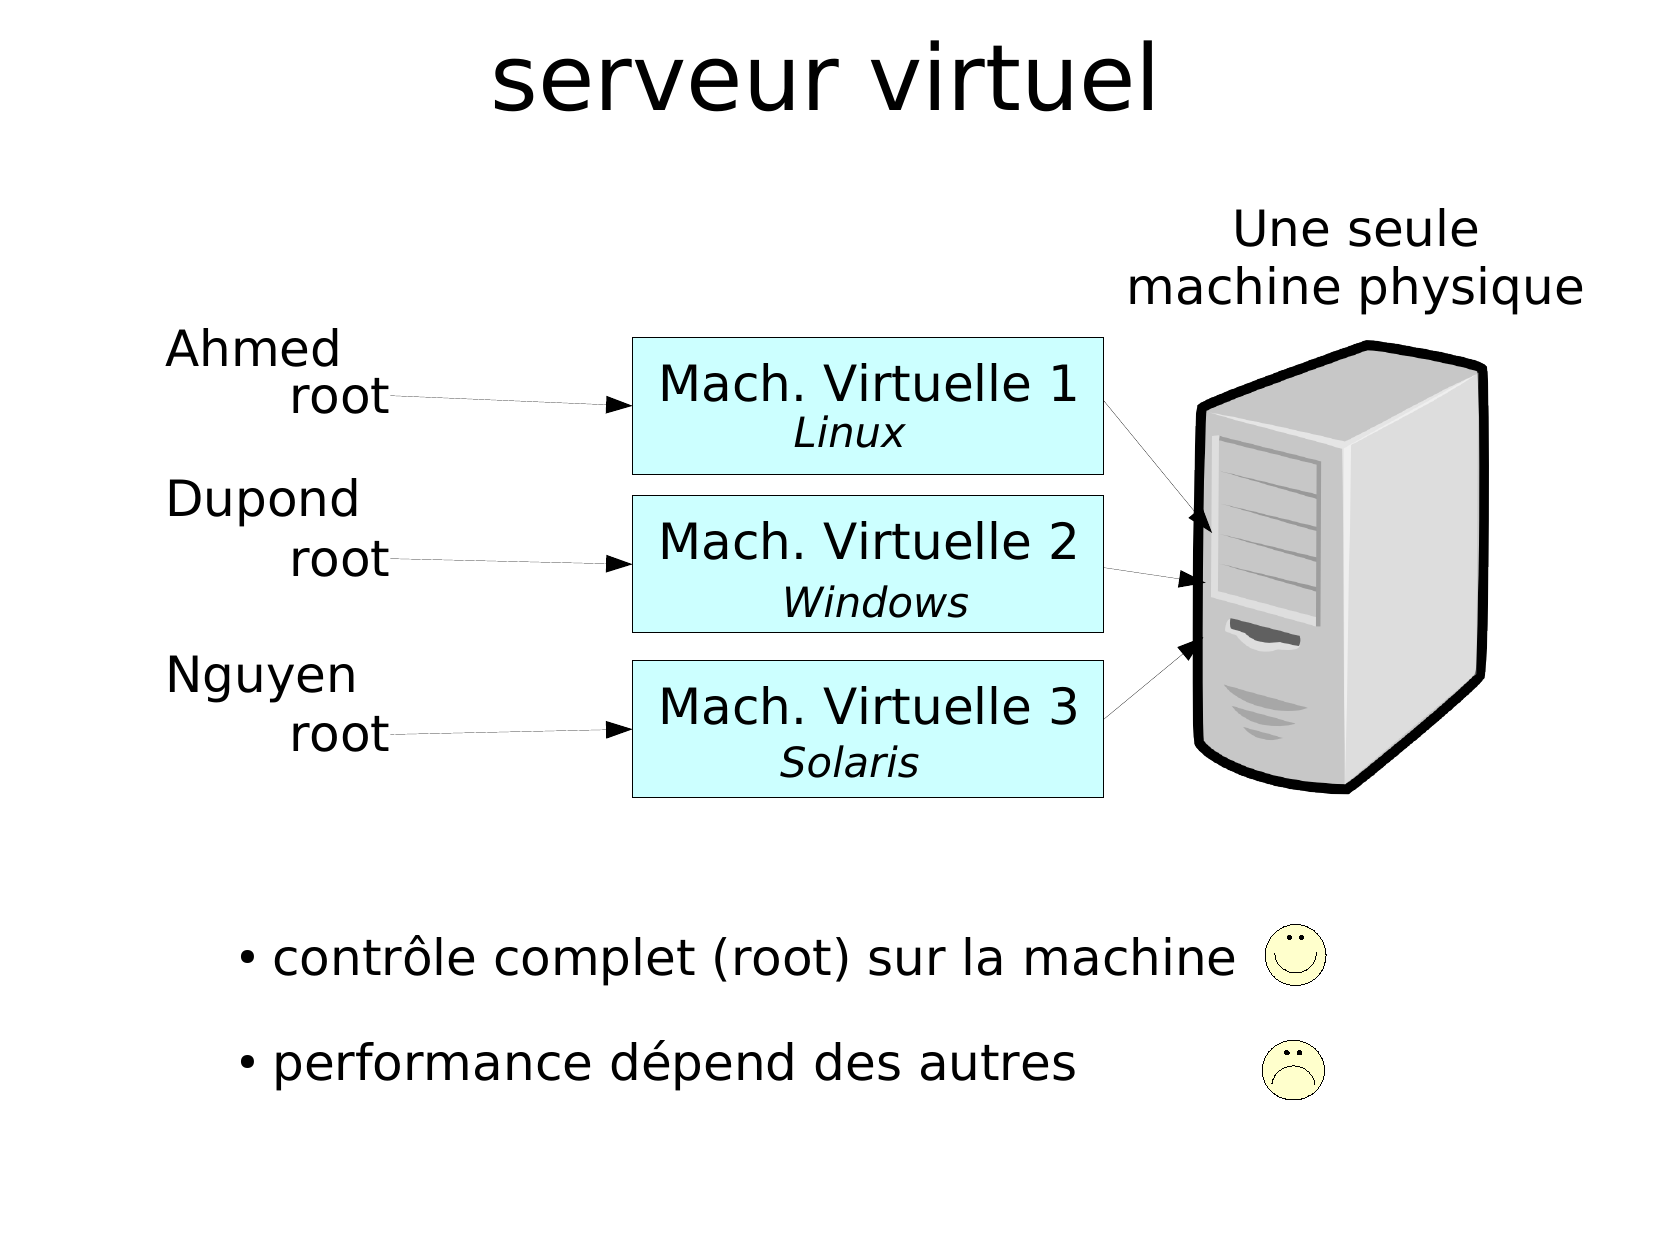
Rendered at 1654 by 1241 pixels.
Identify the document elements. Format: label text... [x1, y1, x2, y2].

text_box Mach. Virtuelle 3 [658, 678, 1081, 738]
text_box [632, 660, 1104, 798]
text_box root [289, 366, 391, 425]
text_box Linux [793, 408, 1150, 468]
title serveur virtuel [136, 17, 1518, 140]
text_box [1265, 924, 1327, 986]
text_box Mach. Virtuelle 2 [658, 513, 1081, 573]
text_box root [289, 529, 391, 588]
text_box Mach. Virtuelle 1 [658, 354, 1081, 414]
text_box [632, 495, 1104, 633]
text_box [632, 337, 1104, 475]
text_box Solaris [780, 738, 1136, 798]
text_box Windows [782, 578, 1138, 638]
text_box Nguyen [165, 646, 359, 706]
text_box Une seule machine physique [1126, 200, 1586, 317]
picture [1181, 324, 1525, 808]
text_box Dupond [165, 470, 362, 529]
text_box Ahmed [165, 320, 343, 379]
text_box [1262, 1040, 1325, 1100]
text_box contrôle complet (root) sur la machine performance dépend des autres [238, 928, 1239, 1093]
text_box root [289, 705, 391, 764]
